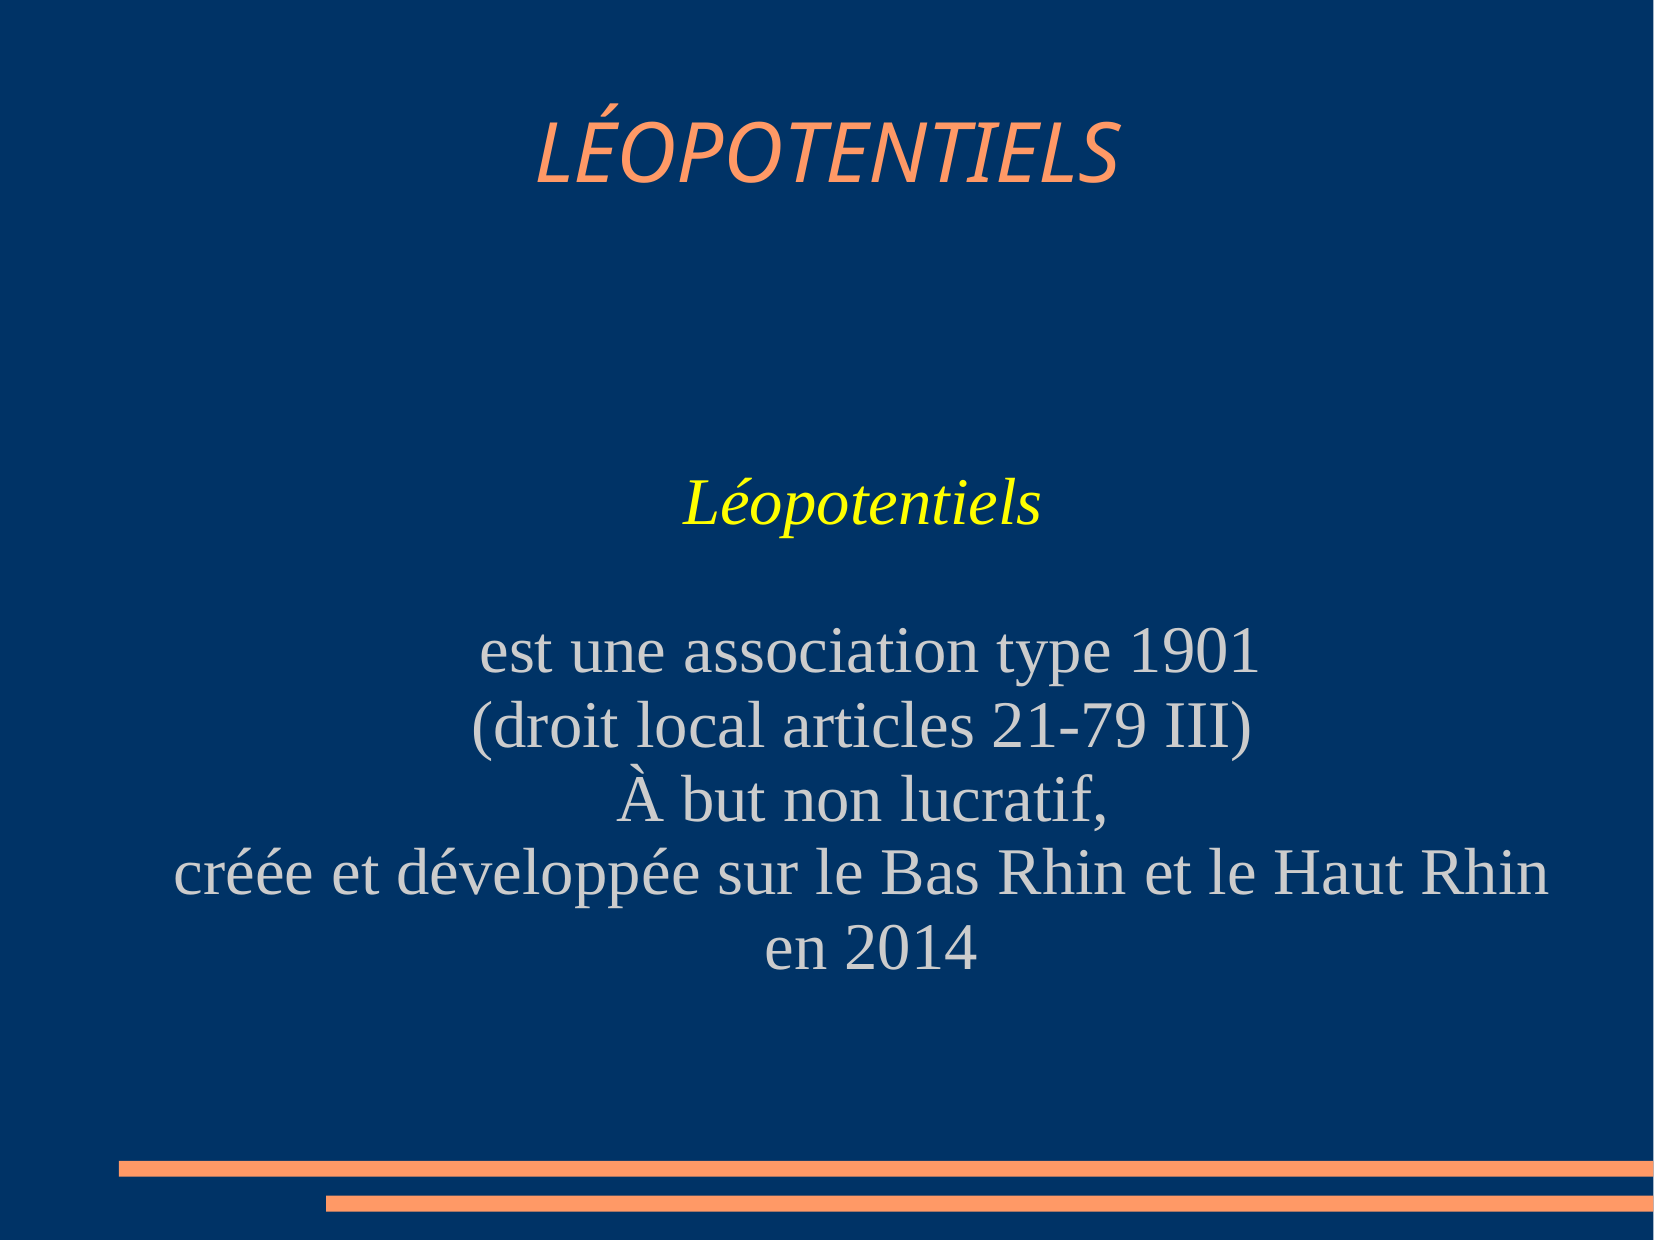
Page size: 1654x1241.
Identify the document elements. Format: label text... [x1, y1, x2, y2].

subtitle Léopotentiels est une association type 1901 (droit local articles 21-79 III) À but non lucratif, créée et développée sur le Bas Rhin et le Haut Rhin en 2014 [125, 326, 1565, 1123]
title LÉOPOTENTIELS [121, 53, 1534, 246]
